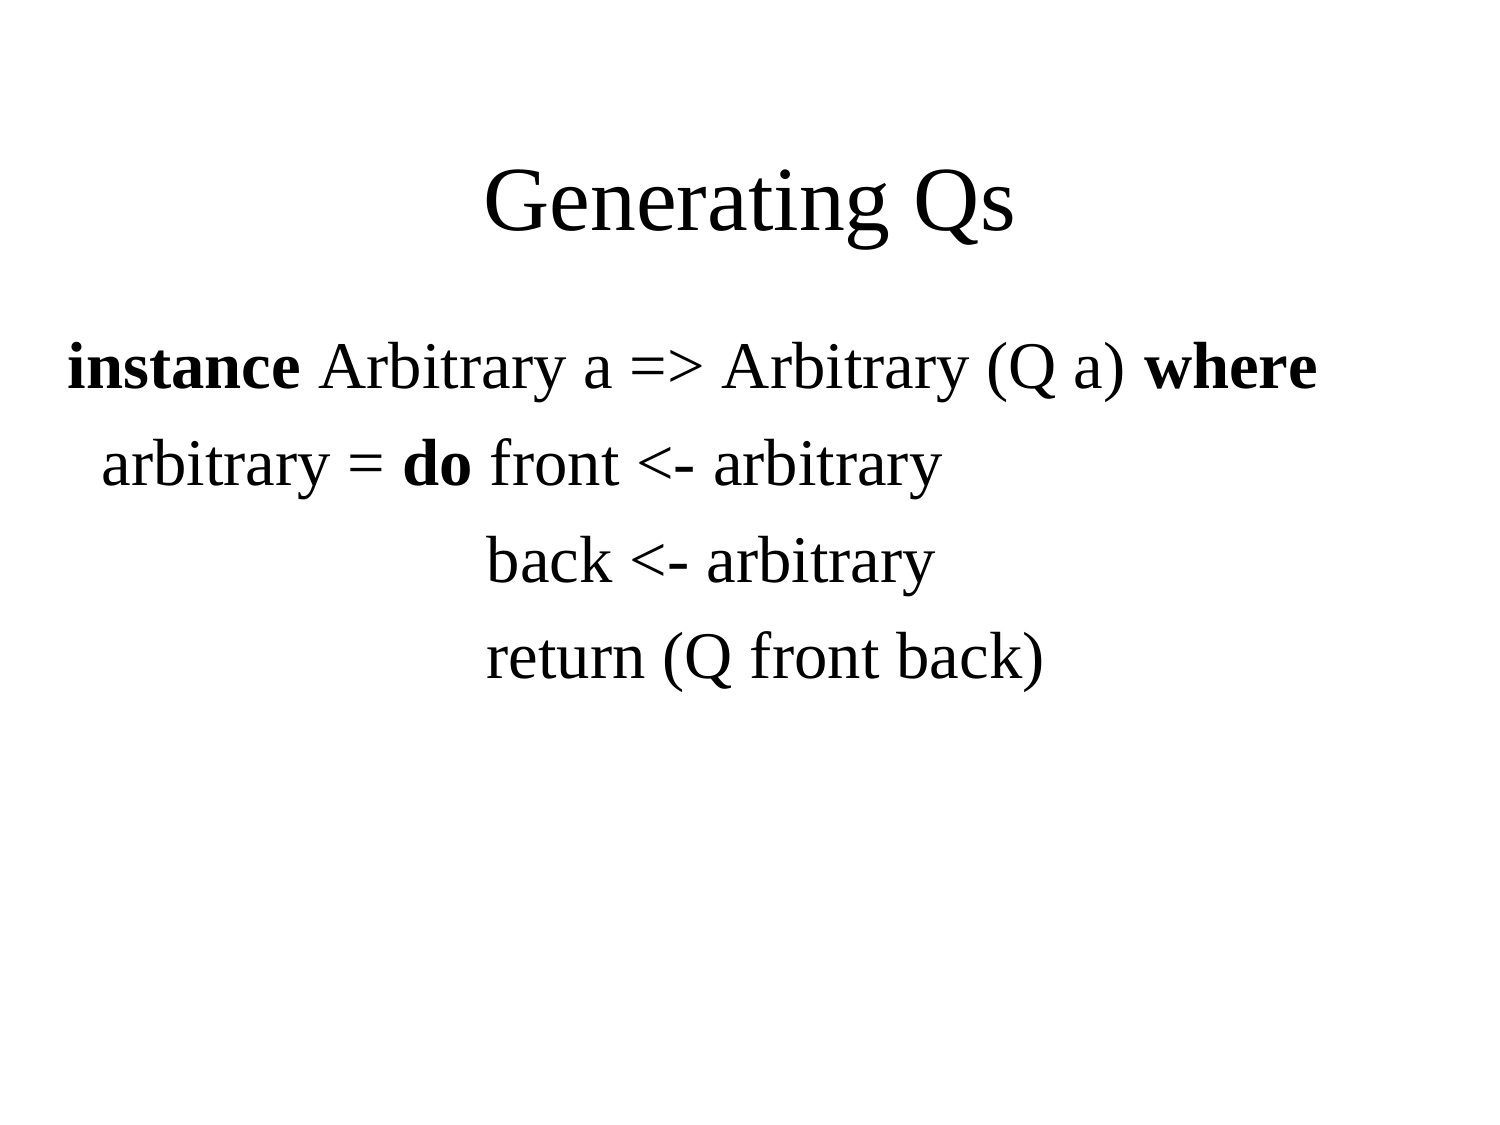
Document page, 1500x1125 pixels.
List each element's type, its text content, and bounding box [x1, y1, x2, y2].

title Generating Qs [112, 99, 1388, 288]
list instance Arbitrary a => Arbitrary (Q a) where arbitrary = do front <- arbitrary back <- arbitrary return (Q front back) [53, 314, 1400, 990]
